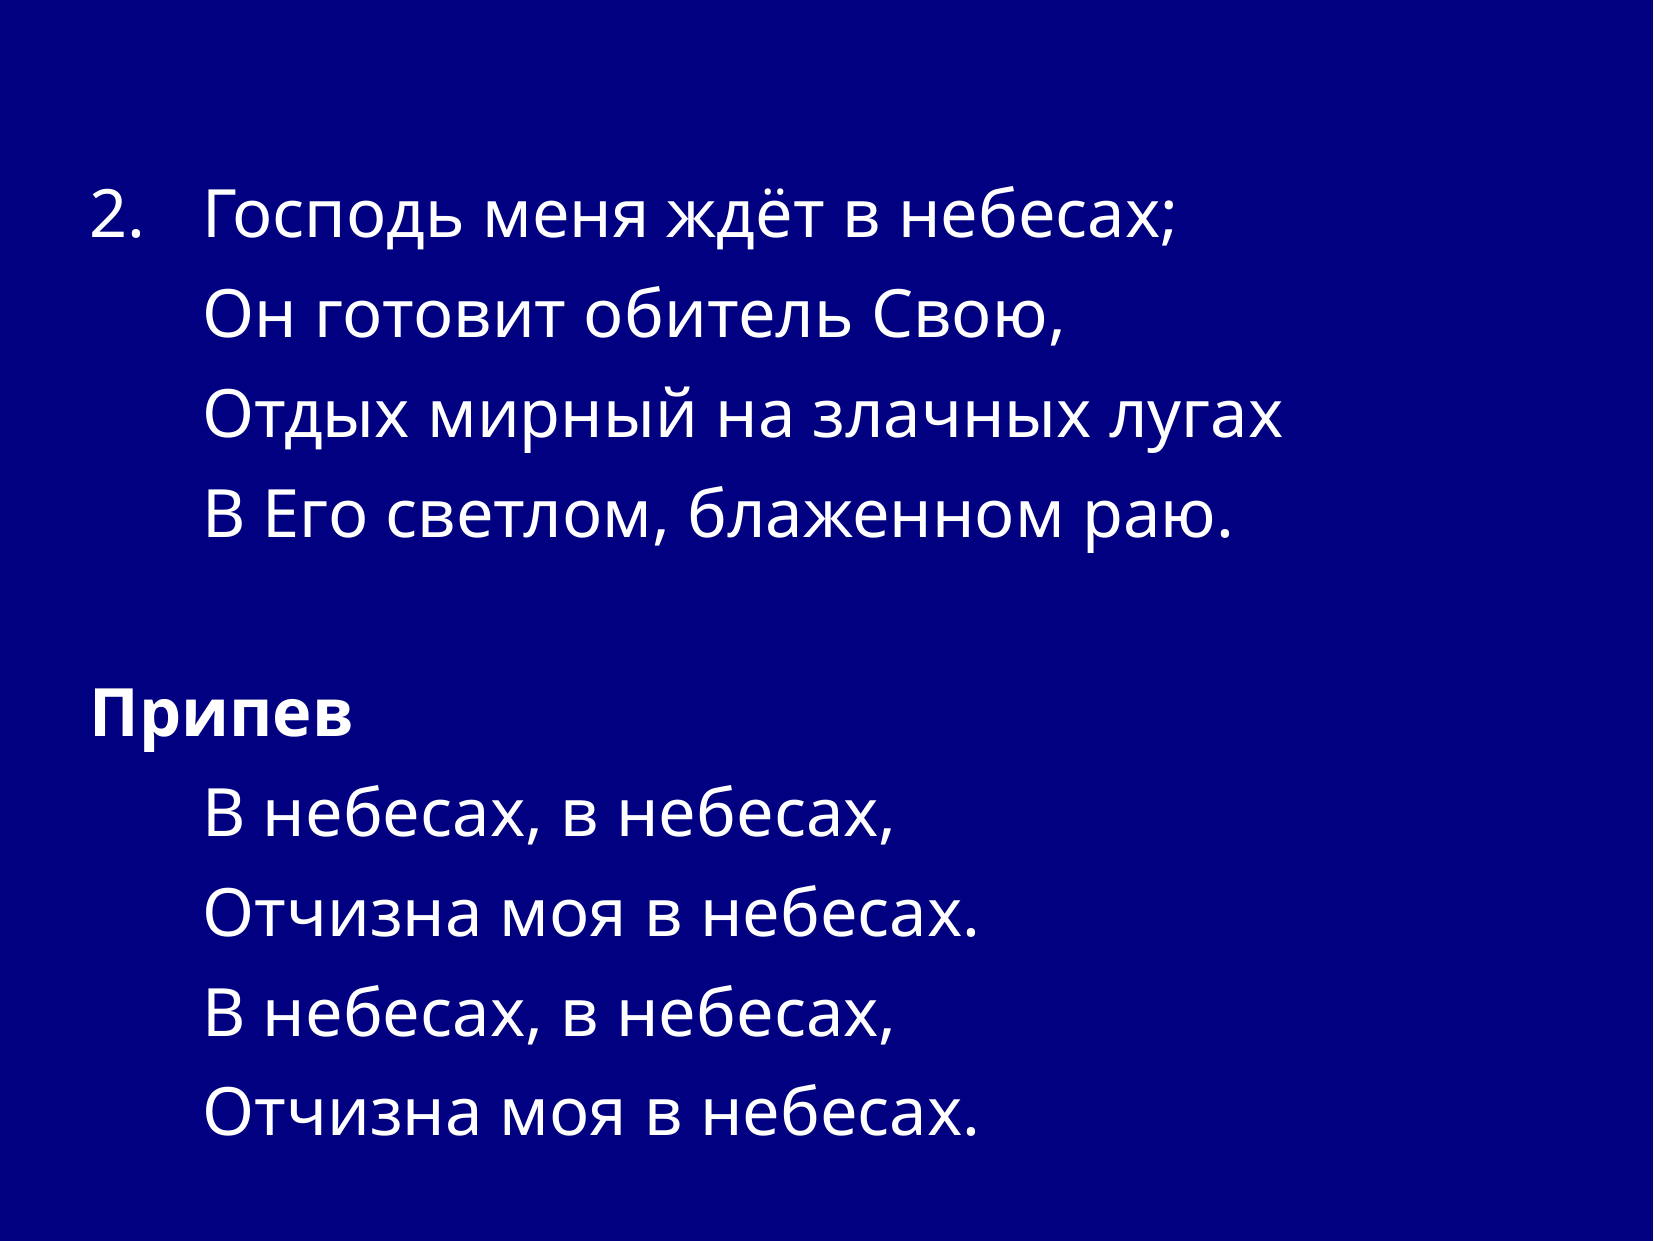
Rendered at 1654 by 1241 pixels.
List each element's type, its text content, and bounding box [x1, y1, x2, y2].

text_box 2. Господь меня ждёт в небесах; Он готовит обитель Свою, Отдых мирный на злачных лугах В Его светлом, блаженном раю. Припев В небесах, в небесах, Отчизна моя в небесах. В небесах, в небесах, Отчизна моя в небесах. [75, 150, 1576, 1163]
